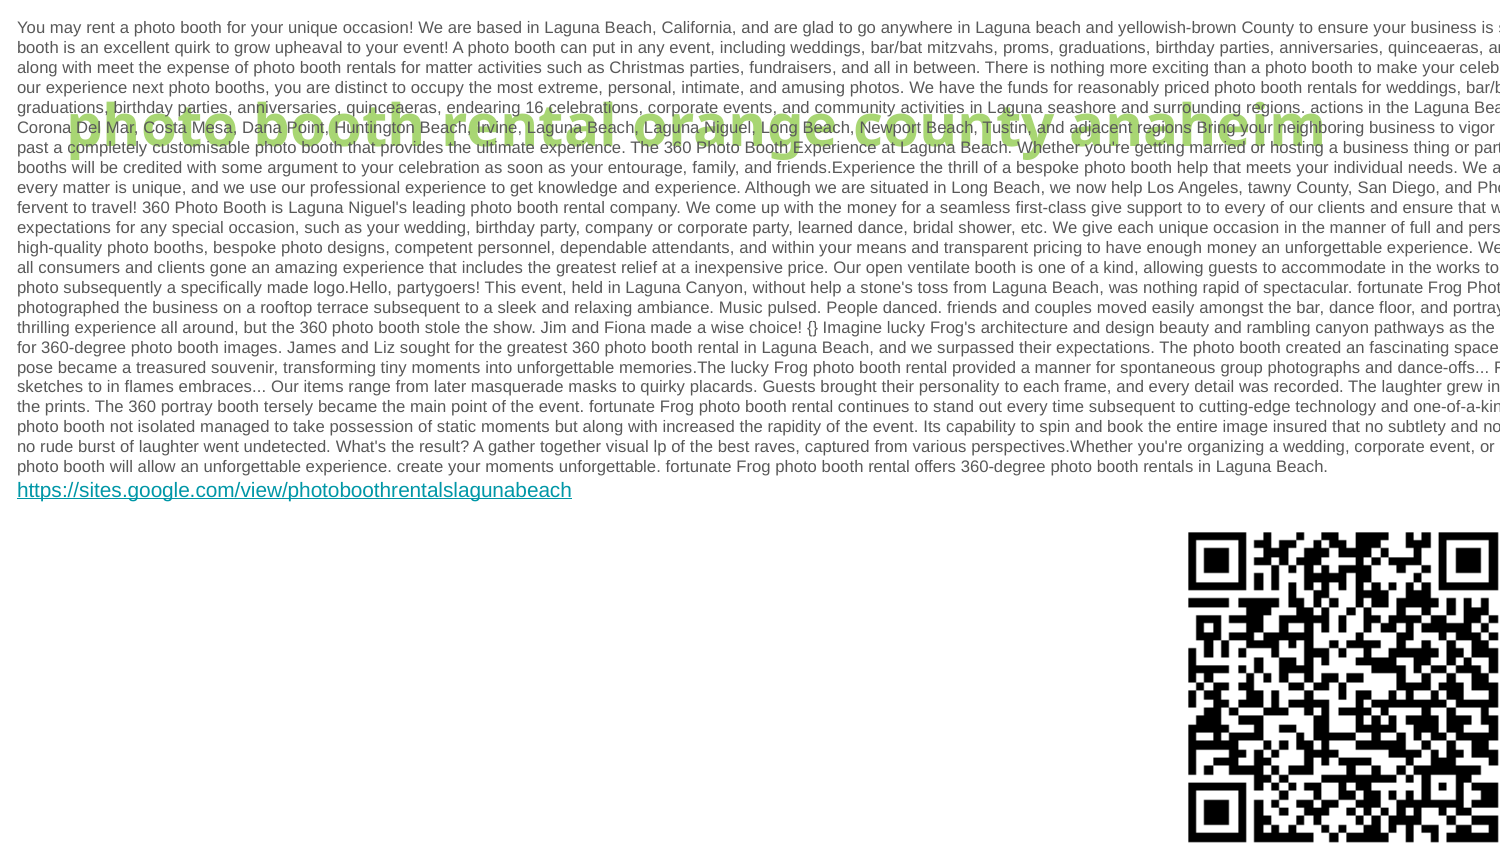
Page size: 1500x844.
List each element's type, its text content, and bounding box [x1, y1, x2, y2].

picture [1187, 531, 1500, 844]
text_box You may rent a photo booth for your unique occasion! We are based in Laguna Beach, California, and are glad to go anywhere in Laguna beach and yellowish-brown County to ensure your business is spectacular. A photo booth is an excellent quirk to grow upheaval to your event! A photo booth can put in any event, including weddings, bar/bat mitzvahs, proms, graduations, birthday parties, anniversaries, quinceaeras, and gorgeous 16. We along with meet the expense of photo booth rentals for matter activities such as Christmas parties, fundraisers, and all in between. There is nothing more exciting than a photo booth to make your celebration unique! gone our experience next photo booths, you are distinct to occupy the most extreme, personal, intimate, and amusing photos. We have the funds for reasonably priced photo booth rentals for weddings, bar/bat mitzvahs, proms, graduations, birthday parties, anniversaries, quinceaeras, endearing 16 celebrations, corporate events, and community activities in Laguna seashore and surrounding regions. actions in the Laguna Beach, Anaheim, Corona Del Mar, Costa Mesa, Dana Point, Huntington Beach, Irvine, Laguna Beach, Laguna Niguel, Long Beach, Newport Beach, Tustin, and adjacent regions Bring your neighboring business to vigor in Laguna seashore past a completely customisable photo booth that provides the ultimate experience. The 360 Photo Booth Experience at Laguna Beach. Whether you're getting married or hosting a business thing or party, our personalized booths will be credited with some argument to your celebration as soon as your entourage, family, and friends.Experience the thrill of a bespoke photo booth help that meets your individual needs. We acknowledge that every matter is unique, and we use our professional experience to get knowledge and experience. Although we are situated in Long Beach, we now help Los Angeles, tawny County, San Diego, and Phoenix, and we are fervent to travel! 360 Photo Booth is Laguna Niguel's leading photo booth rental company. We come up with the money for a seamless first-class give support to to every of our clients and ensure that we will exceed all expectations for any special occasion, such as your wedding, birthday party, company or corporate party, learned dance, bridal shower, etc. We give each unique occasion in the manner of full and personalized packages, high-quality photo booths, bespoke photo designs, competent personnel, dependable attendants, and within your means and transparent pricing to have enough money an unforgettable experience. We manage to pay for all consumers and clients gone an amazing experience that includes the greatest relief at a inexpensive price. Our open ventilate booth is one of a kind, allowing guests to accommodate in the works to ten individuals in a photo subsequently a specifically made logo.Hello, partygoers! This event, held in Laguna Canyon, without help a stone's toss from Laguna Beach, was nothing rapid of spectacular. fortunate Frog Photo Booth photographed the business on a rooftop terrace subsequent to a sleek and relaxing ambiance. Music pulsed. People danced. friends and couples moved easily amongst the bar, dance floor, and portray booth. It was a thrilling experience all around, but the 360 photo booth stole the show. Jim and Fiona made a wise choice! {} Imagine lucky Frog's architecture and design beauty and rambling canyon pathways as the breathtaking tone for 360-degree photo booth images. James and Liz sought for the greatest 360 photo booth rental in Laguna Beach, and we surpassed their expectations. The photo booth created an fascinating space where all grin and pose became a treasured souvenir, transforming tiny moments into unforgettable memories.The lucky Frog photo booth rental provided a manner for spontaneous group photographs and dance-offs... From interactive sketches to in flames embraces... Our items range from later masquerade masks to quirky placards. Guests brought their personality to each frame, and every detail was recorded. The laughter grew in tandem later than the prints. The 360 portray booth tersely became the main point of the event. fortunate Frog photo booth rental continues to stand out every time subsequent to cutting-edge technology and one-of-a-kind features.The 360 photo booth not isolated managed to take possession of static moments but along with increased the rapidity of the event. Its capability to spin and book the entire image insured that no subtlety and no dance move, and no rude burst of laughter went undetected. What's the result? A gather together visual lp of the best raves, captured from various perspectives.Whether you're organizing a wedding, corporate event, or celebration, our 360 photo booth will allow an unforgettable experience. create your moments unforgettable. fortunate Frog photo booth rental offers 360-degree photo booth rentals in Laguna Beach. https://sites.google.com/view/photoboothrentalslagunabeach [2, 2, 1500, 844]
